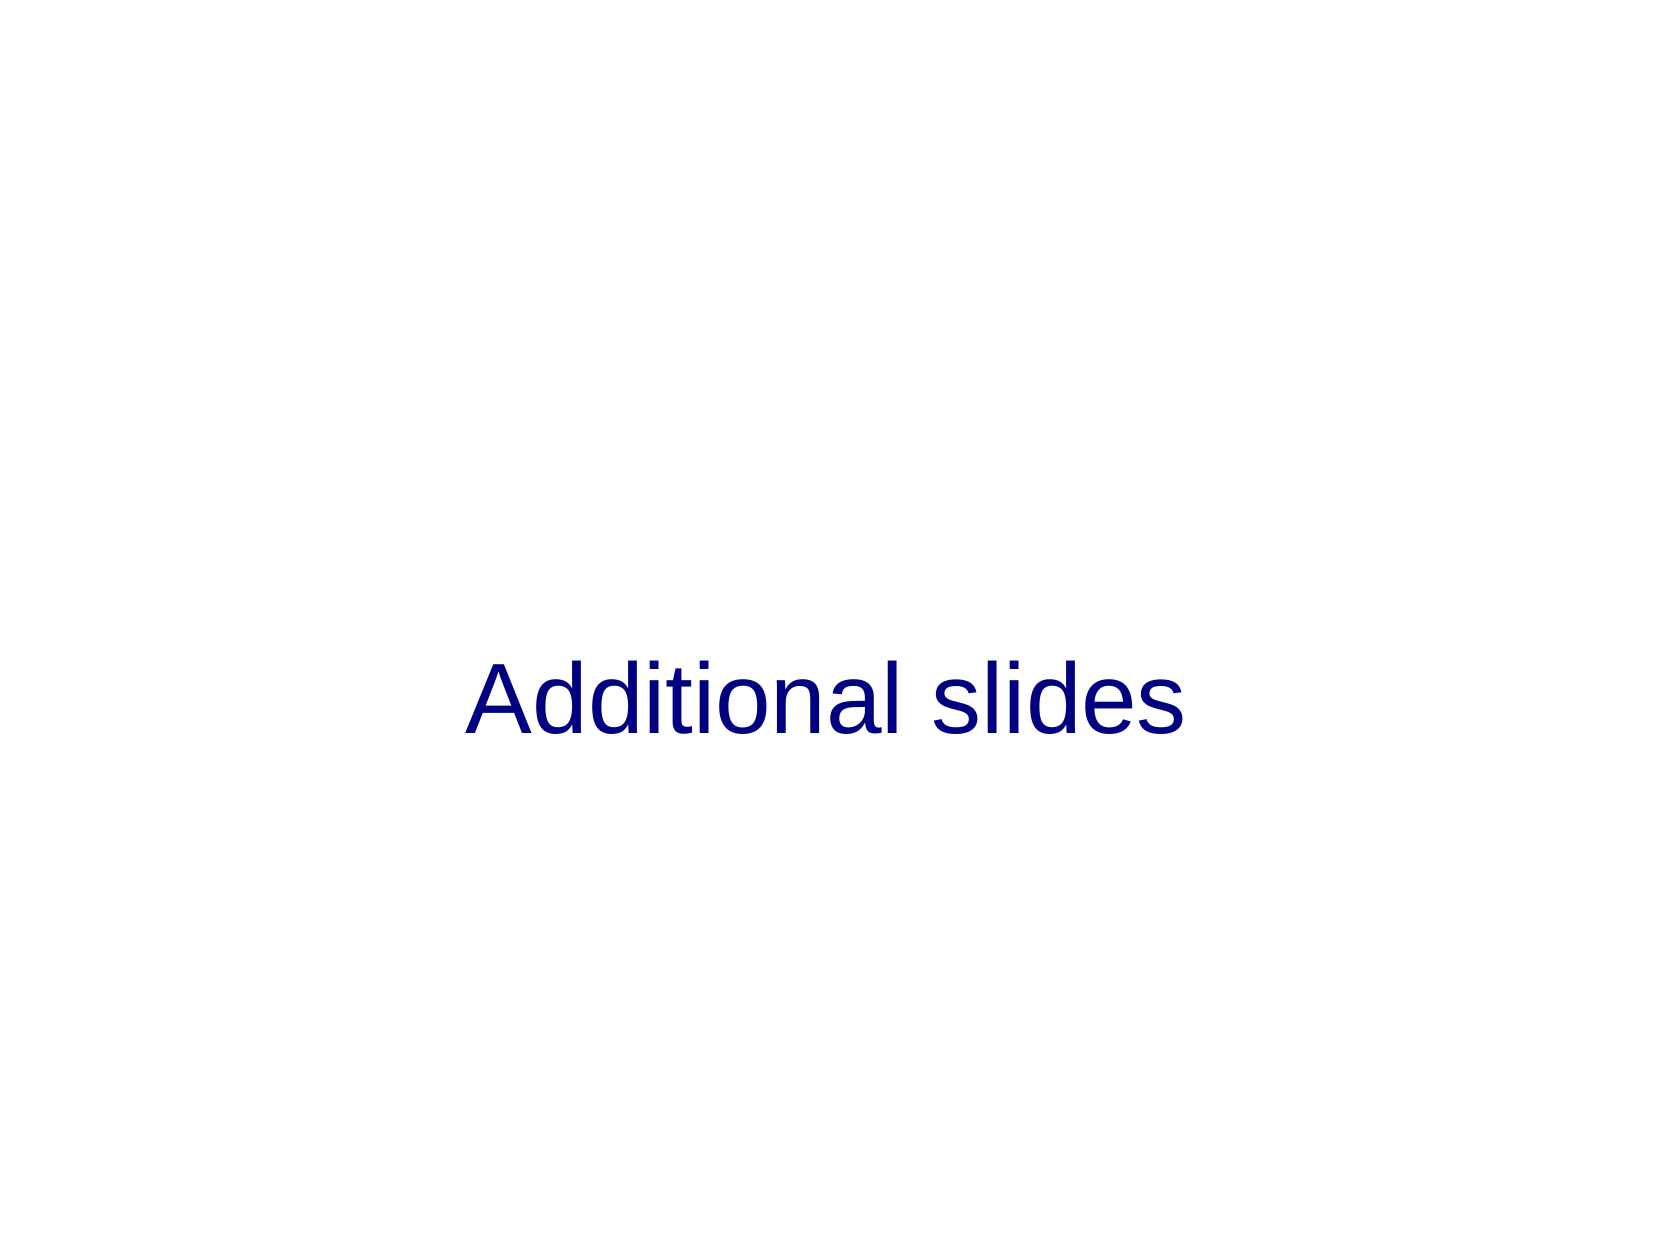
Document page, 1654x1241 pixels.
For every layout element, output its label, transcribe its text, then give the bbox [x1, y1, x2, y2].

subtitle Additional slides [82, 297, 1571, 1102]
